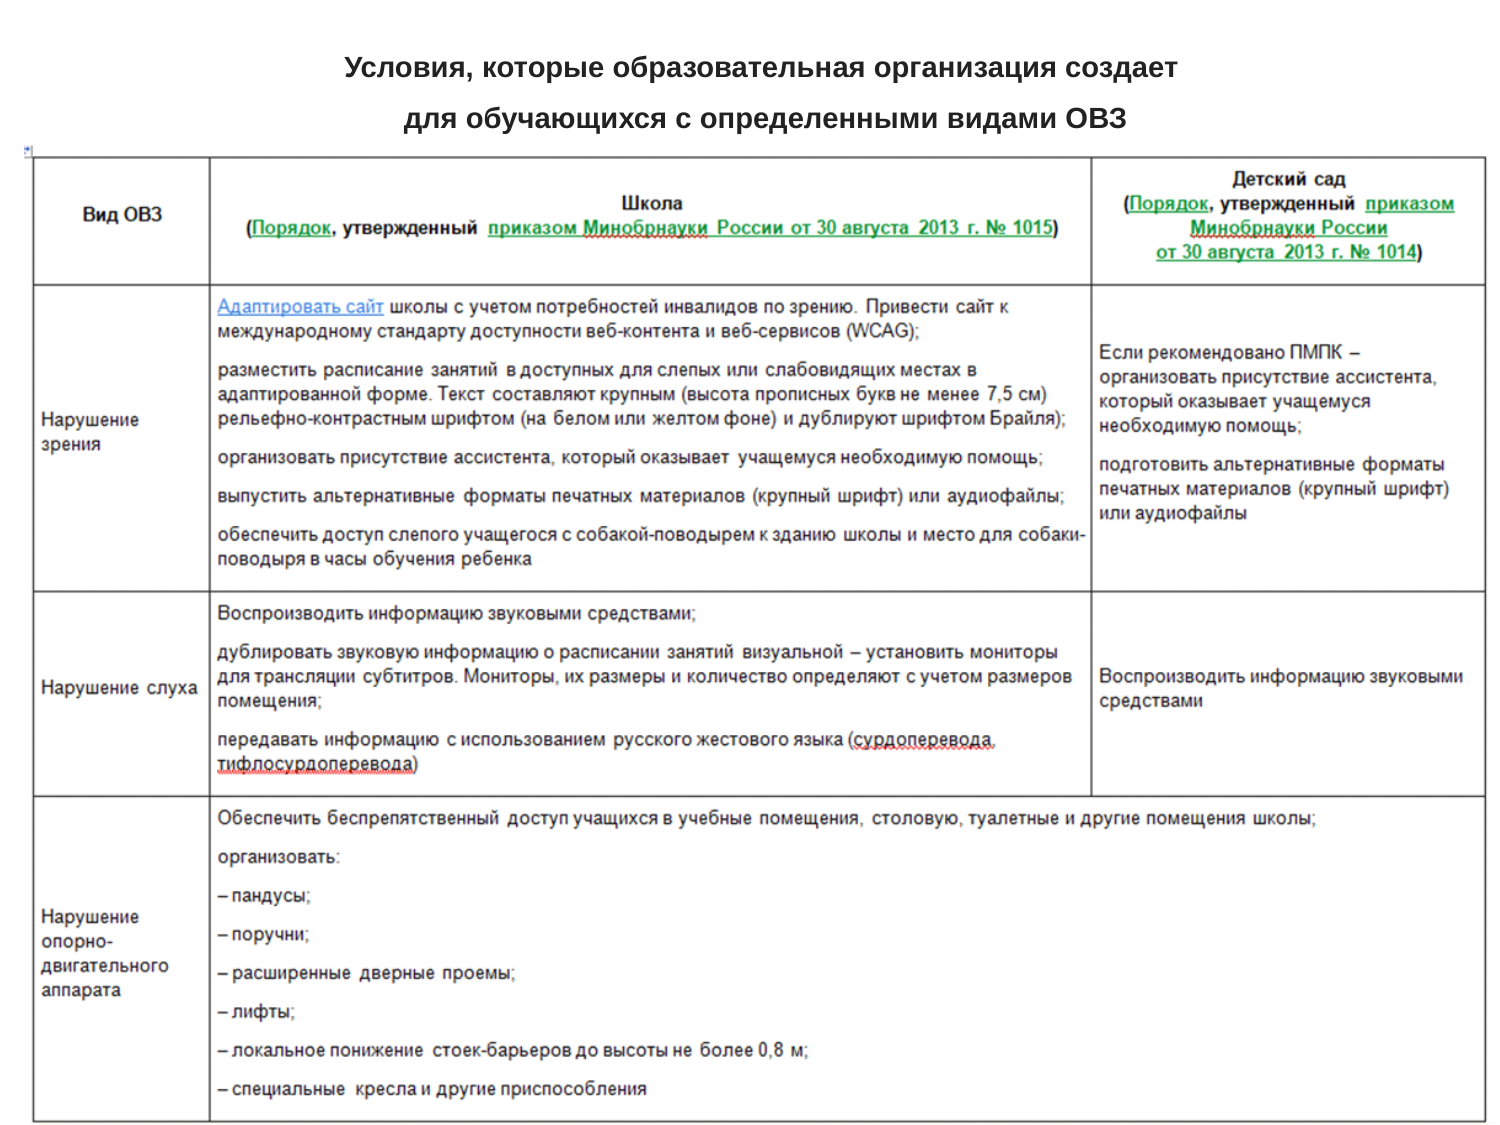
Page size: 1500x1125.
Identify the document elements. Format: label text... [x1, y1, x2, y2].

picture [23, 144, 1500, 1125]
text_box Условия, которые образовательная организация создает для обучающихся с определенными видами ОВЗ [55, 41, 1469, 142]
